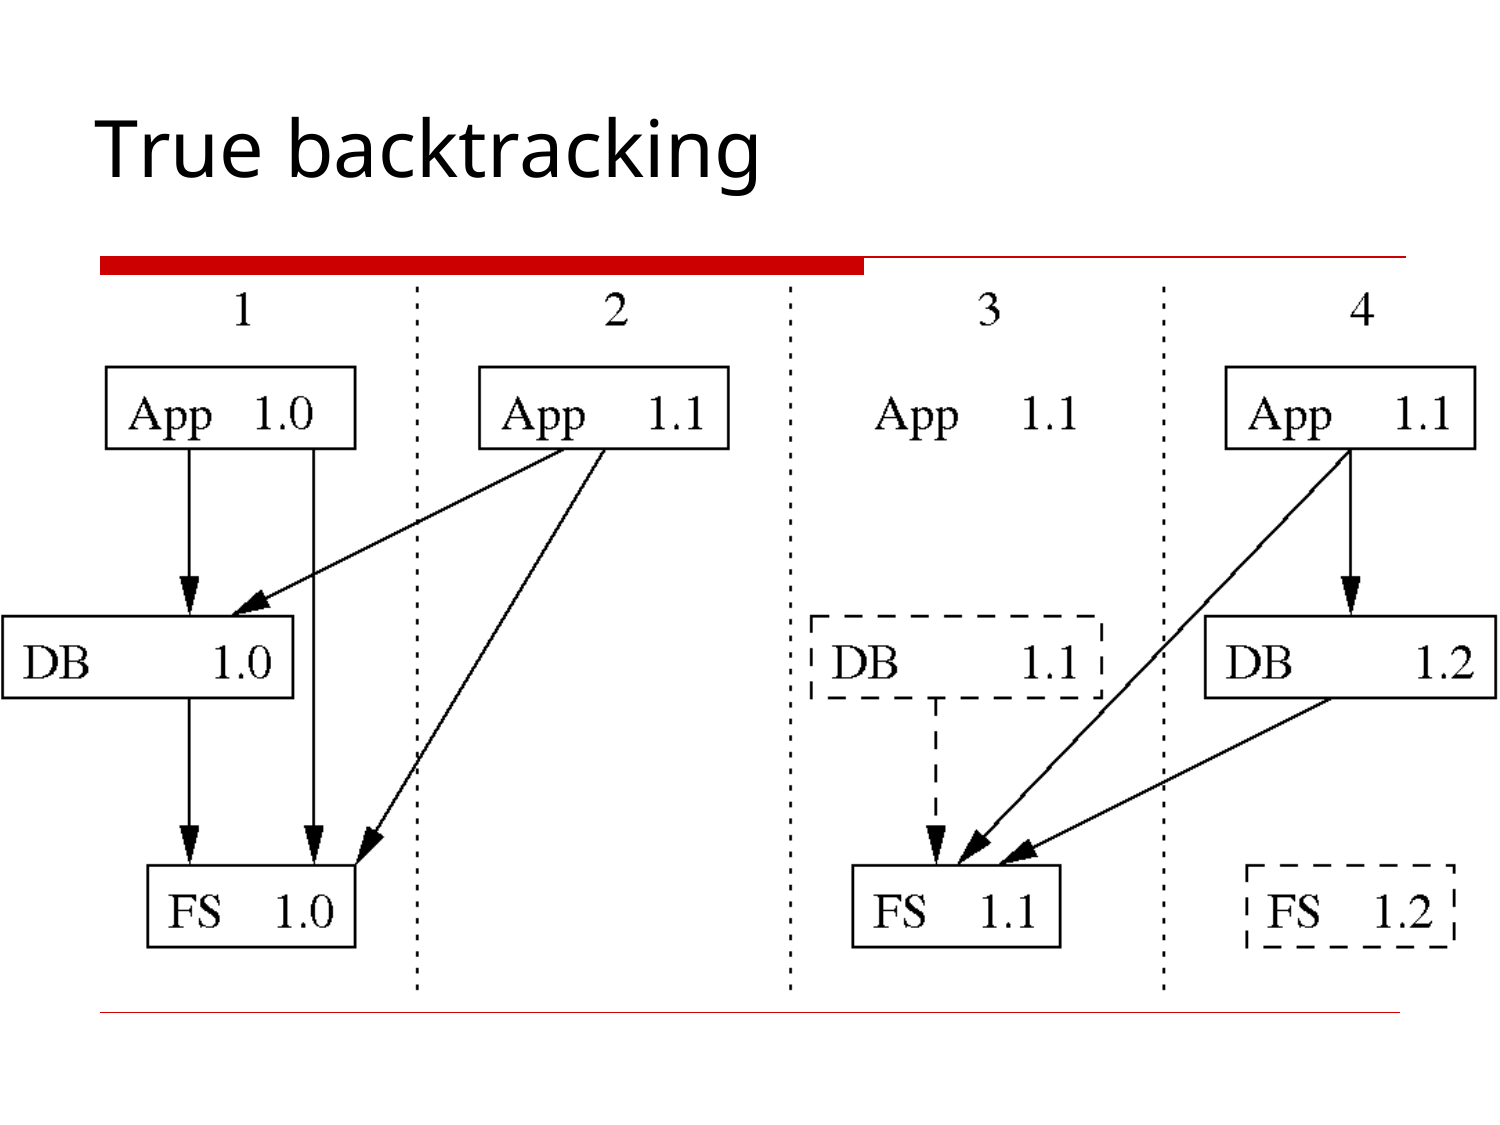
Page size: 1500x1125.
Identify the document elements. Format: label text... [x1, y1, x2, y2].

title True backtracking [94, 51, 1407, 243]
picture [0, 0, 1500, 1125]
